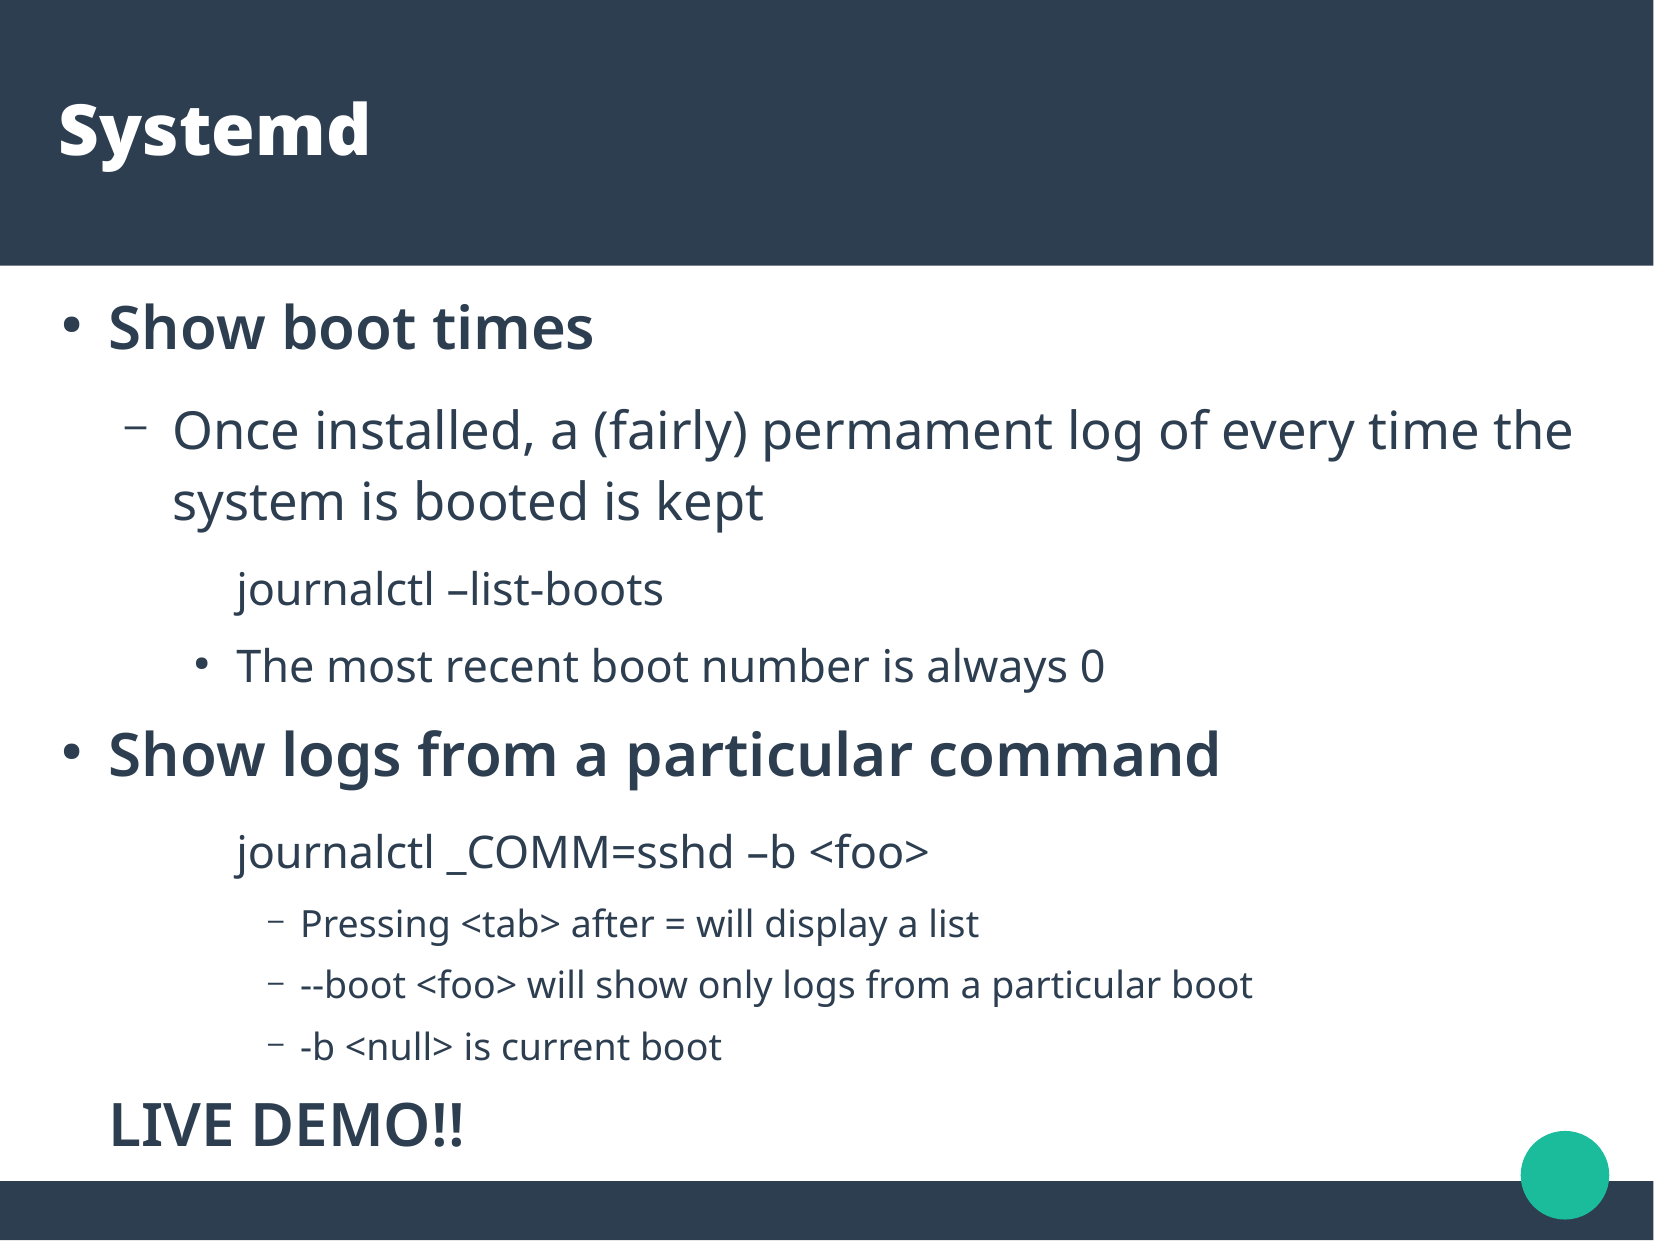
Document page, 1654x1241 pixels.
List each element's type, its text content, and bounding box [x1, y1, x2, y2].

title Systemd [59, 49, 1595, 207]
list Show boot times Once installed, a (fairly) permament log of every time the system is booted is kept journalctl –list-boots The most recent boot number is always 0 Show logs from a particular command journalctl _COMM=sshd –b <foo> Pressing <tab> after = will display a list --boot <foo> will show only logs from a particular boot -b <null> is current boot LIVE DEMO!! [45, 285, 1581, 1171]
